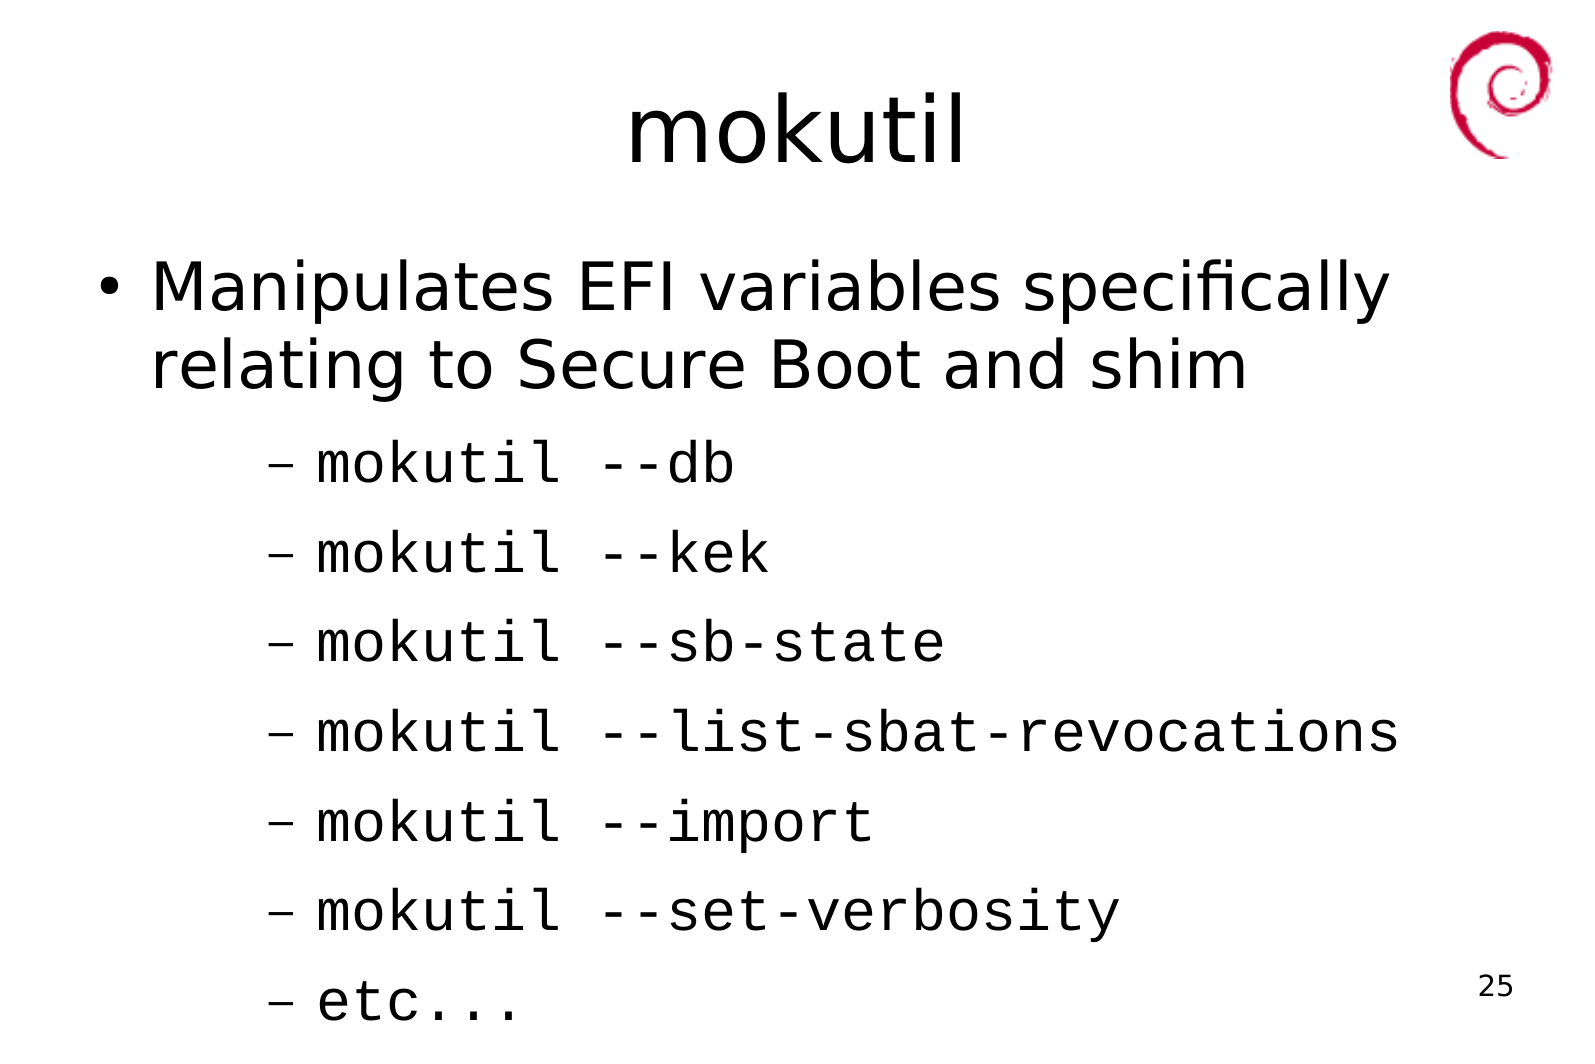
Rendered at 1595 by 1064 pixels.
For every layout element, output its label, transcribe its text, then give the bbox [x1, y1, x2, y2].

picture [1450, 31, 1555, 159]
list Manipulates EFI variables specifically relating to Secure Boot and shim mokutil --db mokutil --kek mokutil --sb-state mokutil --list-sbat-revocations mokutil --import mokutil --set-verbosity etc... [79, 248, 1515, 1038]
title mokutil [79, 42, 1515, 220]
